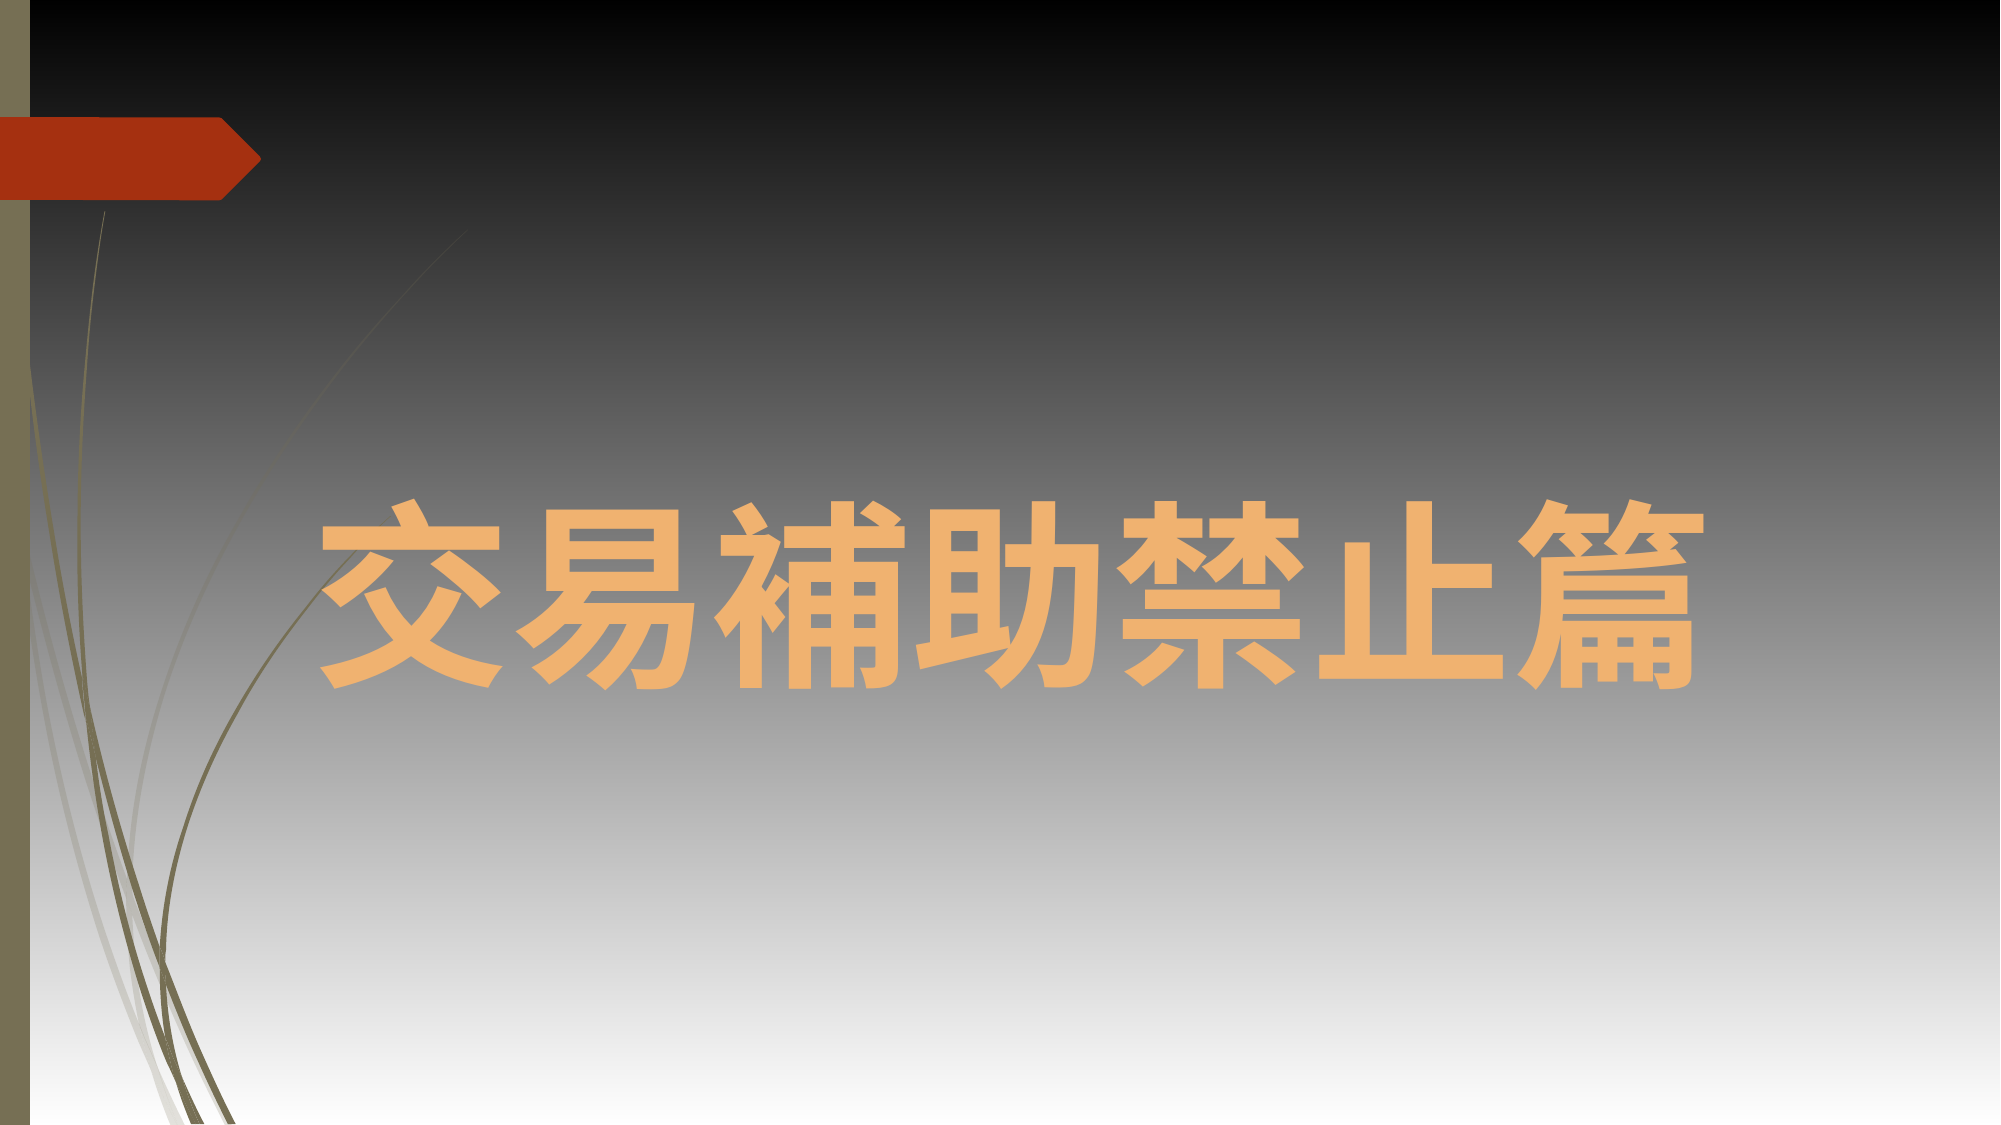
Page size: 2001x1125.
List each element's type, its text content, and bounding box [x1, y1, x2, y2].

text_box 交易補助禁止篇 [282, 463, 1741, 719]
